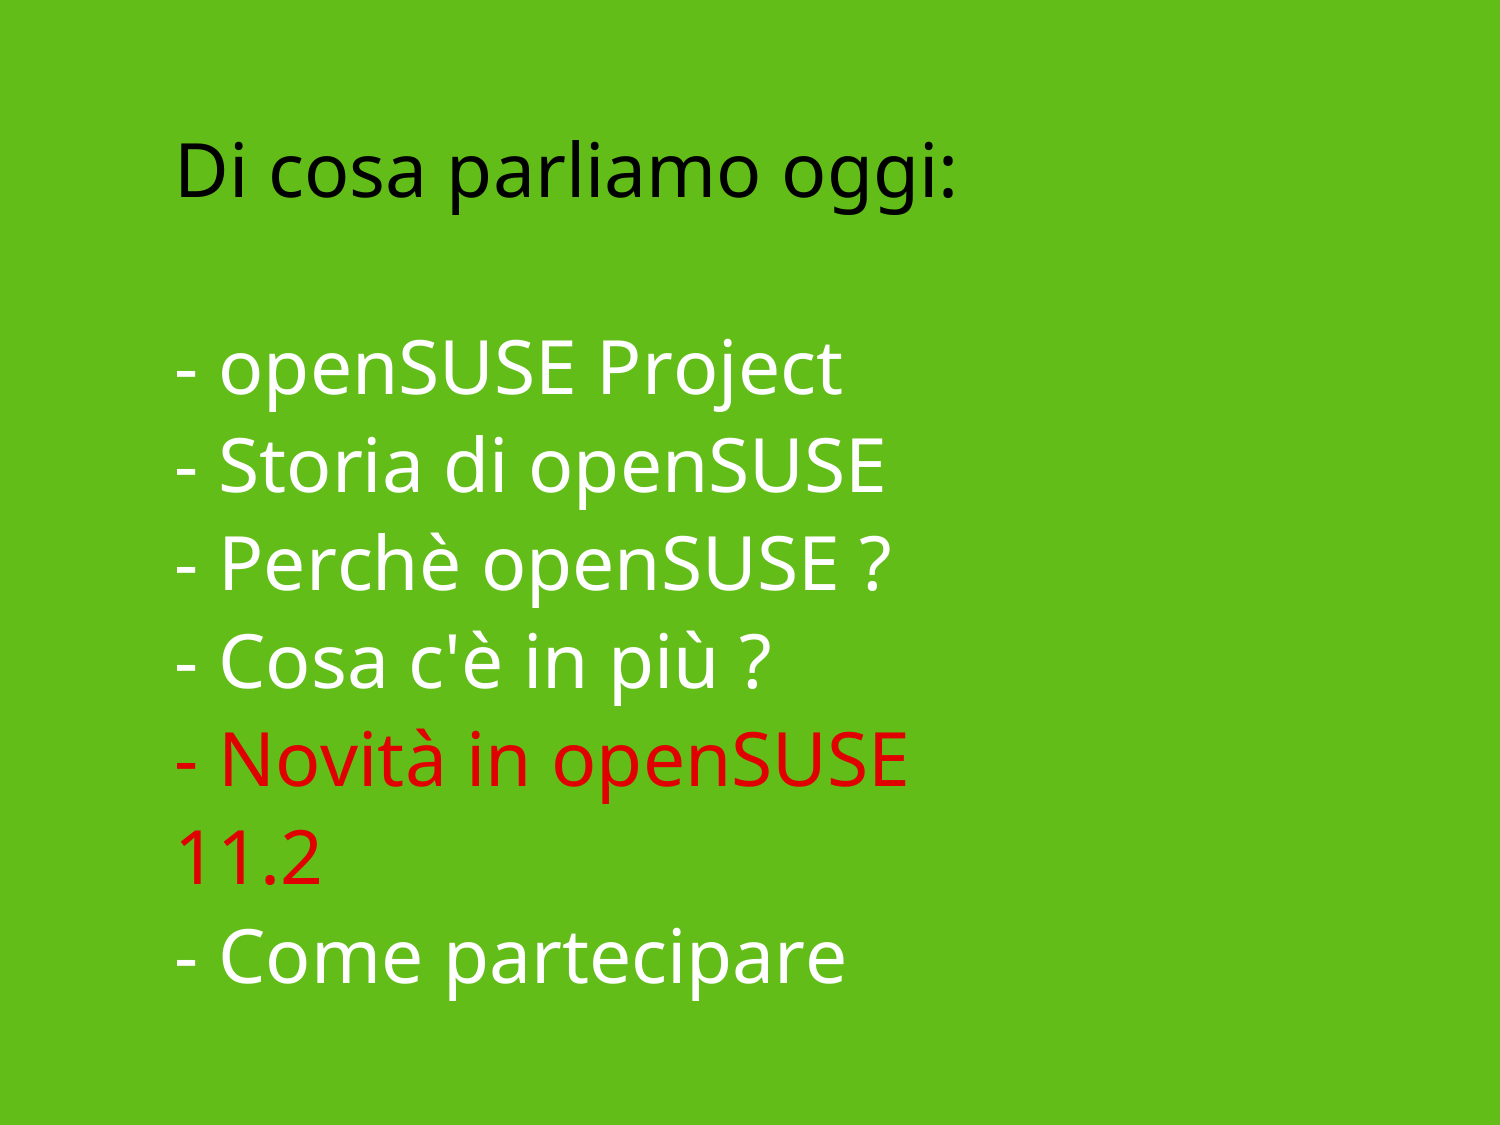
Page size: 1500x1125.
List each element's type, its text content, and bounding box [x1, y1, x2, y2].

title Di cosa parliamo oggi: - openSUSE Project - Storia di openSUSE - Perchè openSUSE ? - Cosa c'è in più ? - Novità in openSUSE 11.2 - Come partecipare [66, 59, 975, 1063]
